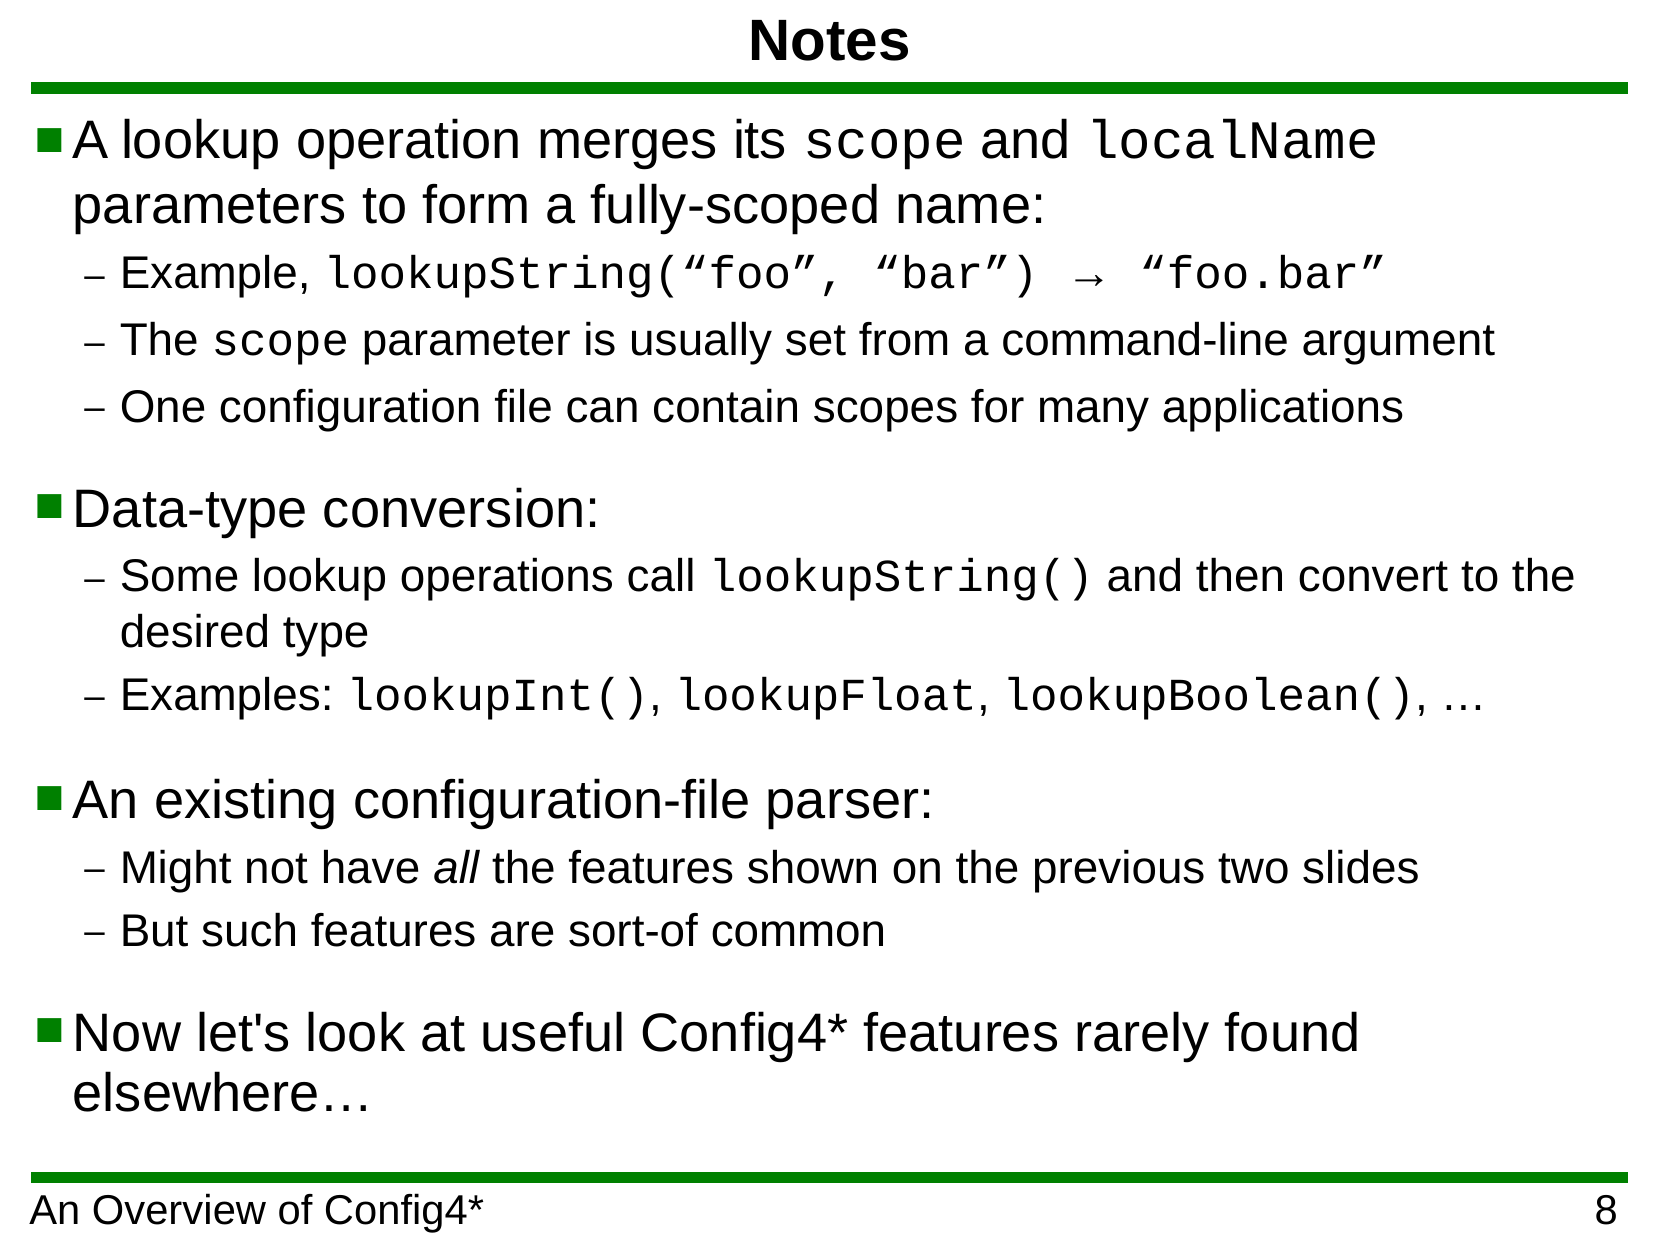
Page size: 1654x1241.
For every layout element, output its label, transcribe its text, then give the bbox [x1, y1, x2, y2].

list A lookup operation merges its scope and localName parameters to form a fully-scoped name: Example, lookupString(“foo”, “bar”) → “foo.bar” The scope parameter is usually set from a command-line argument One configuration file can contain scopes for many applications Data-type conversion: Some lookup operations call lookupString() and then convert to the desired type Examples: lookupInt(), lookupFloat, lookupBoolean(), … An existing configuration-file parser: Might not have all the features shown on the previous two slides But such features are sort-of common Now let's look at useful Config4* features rarely found elsewhere… [31, 109, 1629, 1146]
title Notes [31, 7, 1629, 73]
